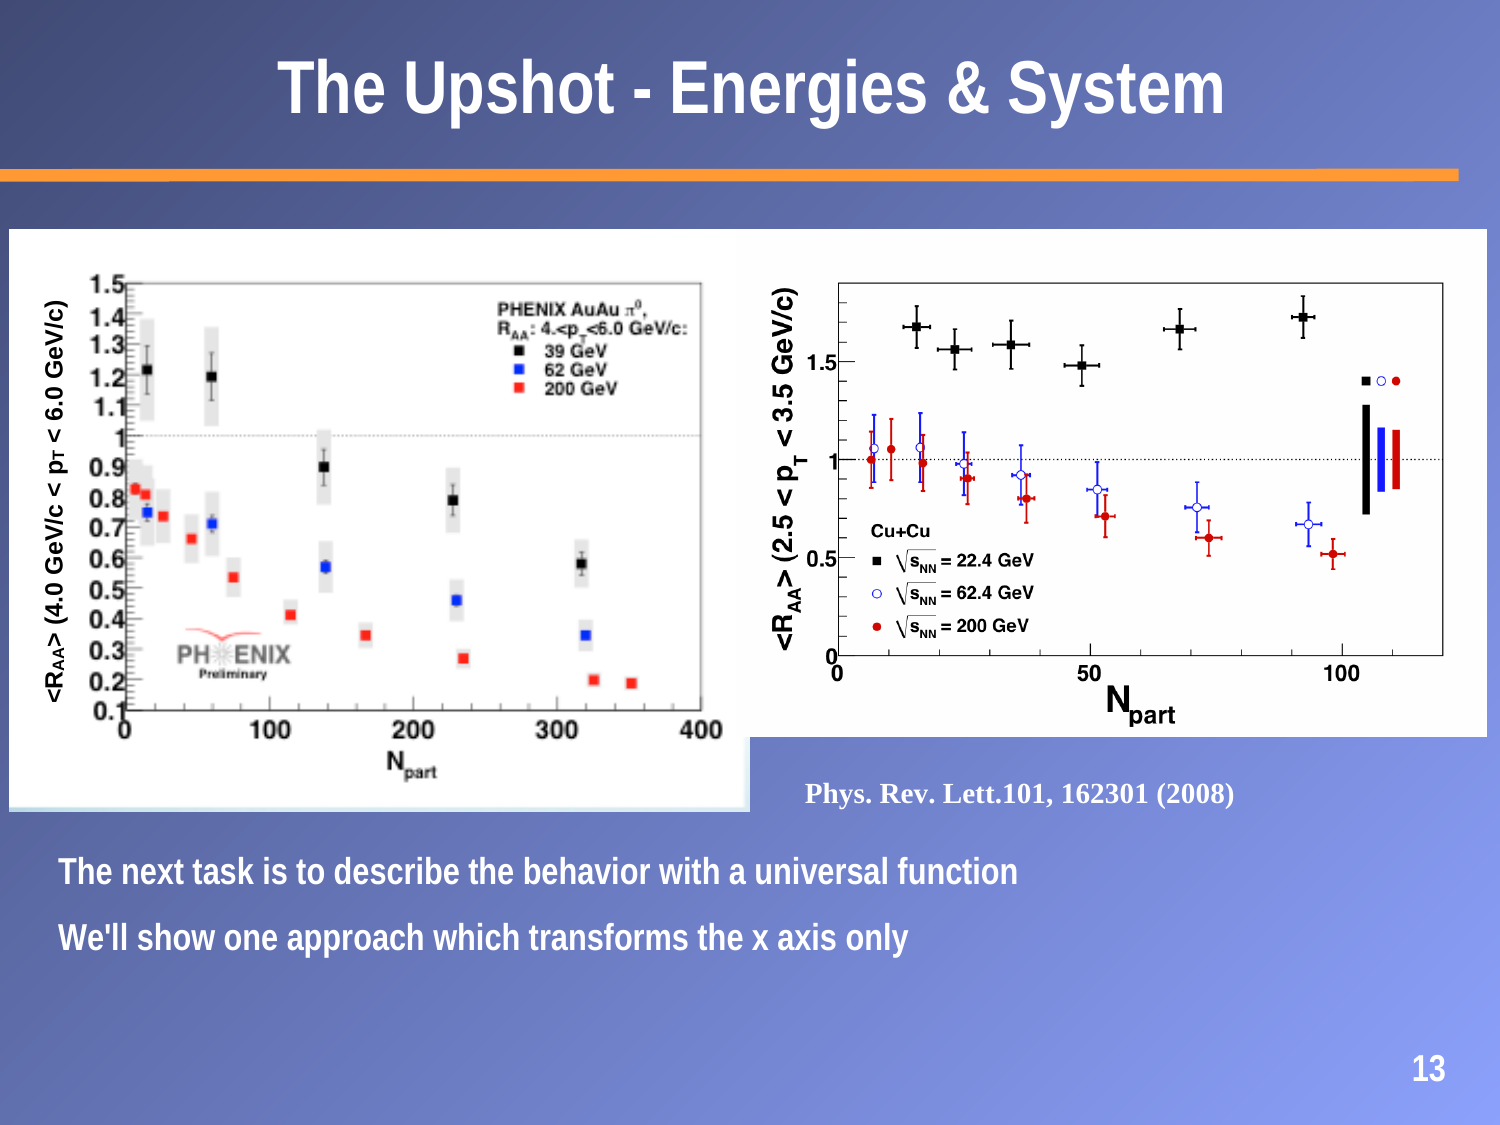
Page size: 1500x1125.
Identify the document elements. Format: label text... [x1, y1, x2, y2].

title The Upshot - Energies & System [146, 17, 1358, 179]
text_box Phys. Rev. Lett.101, 162301 (2008) [790, 766, 1251, 818]
text_box The next task is to describe the behavior with a universal function We'll show one approach which transforms the x axis only [43, 840, 1394, 933]
text_box <RAA> (4.0 GeV/c < pT < 6.0 GeV/c) [39, 286, 79, 719]
picture [9, 229, 1487, 812]
